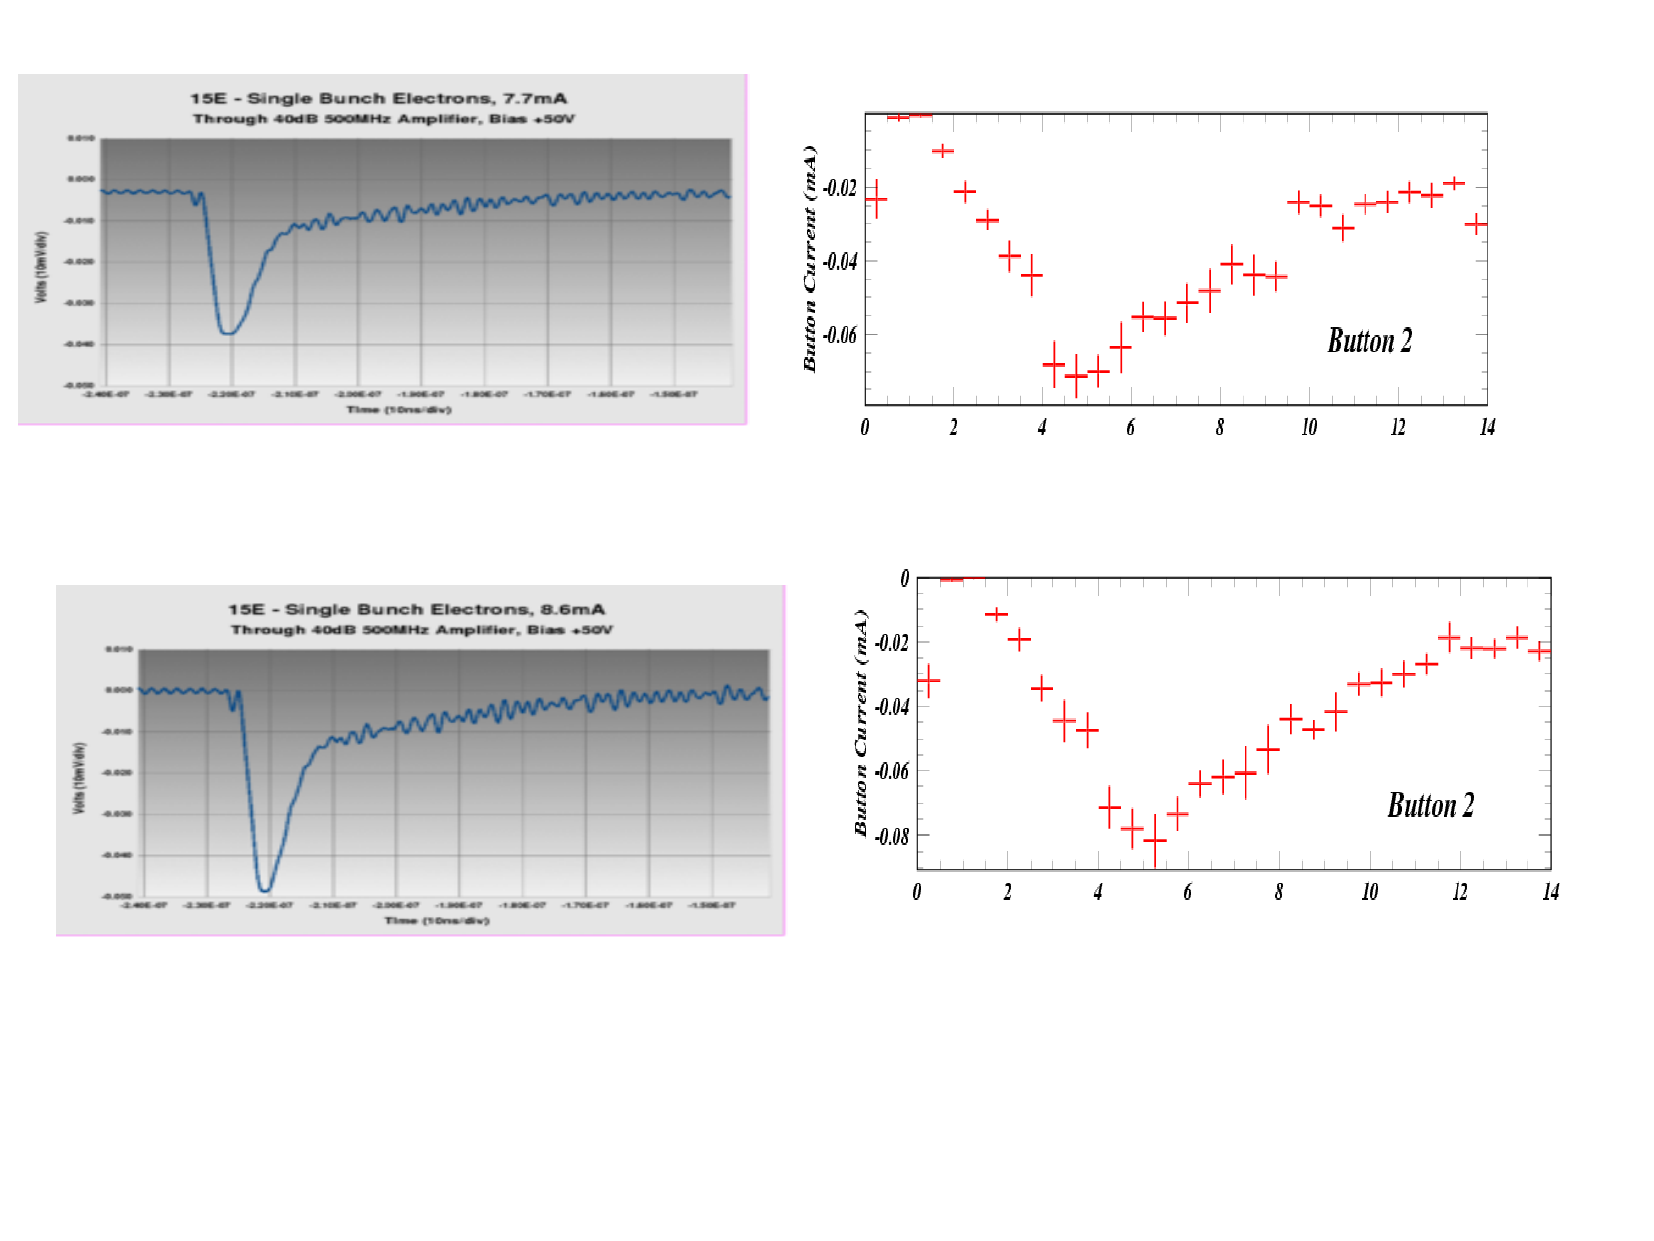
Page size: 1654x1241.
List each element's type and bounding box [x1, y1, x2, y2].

picture [787, 101, 1518, 451]
picture [56, 585, 788, 938]
picture [18, 74, 751, 427]
picture [825, 562, 1598, 916]
